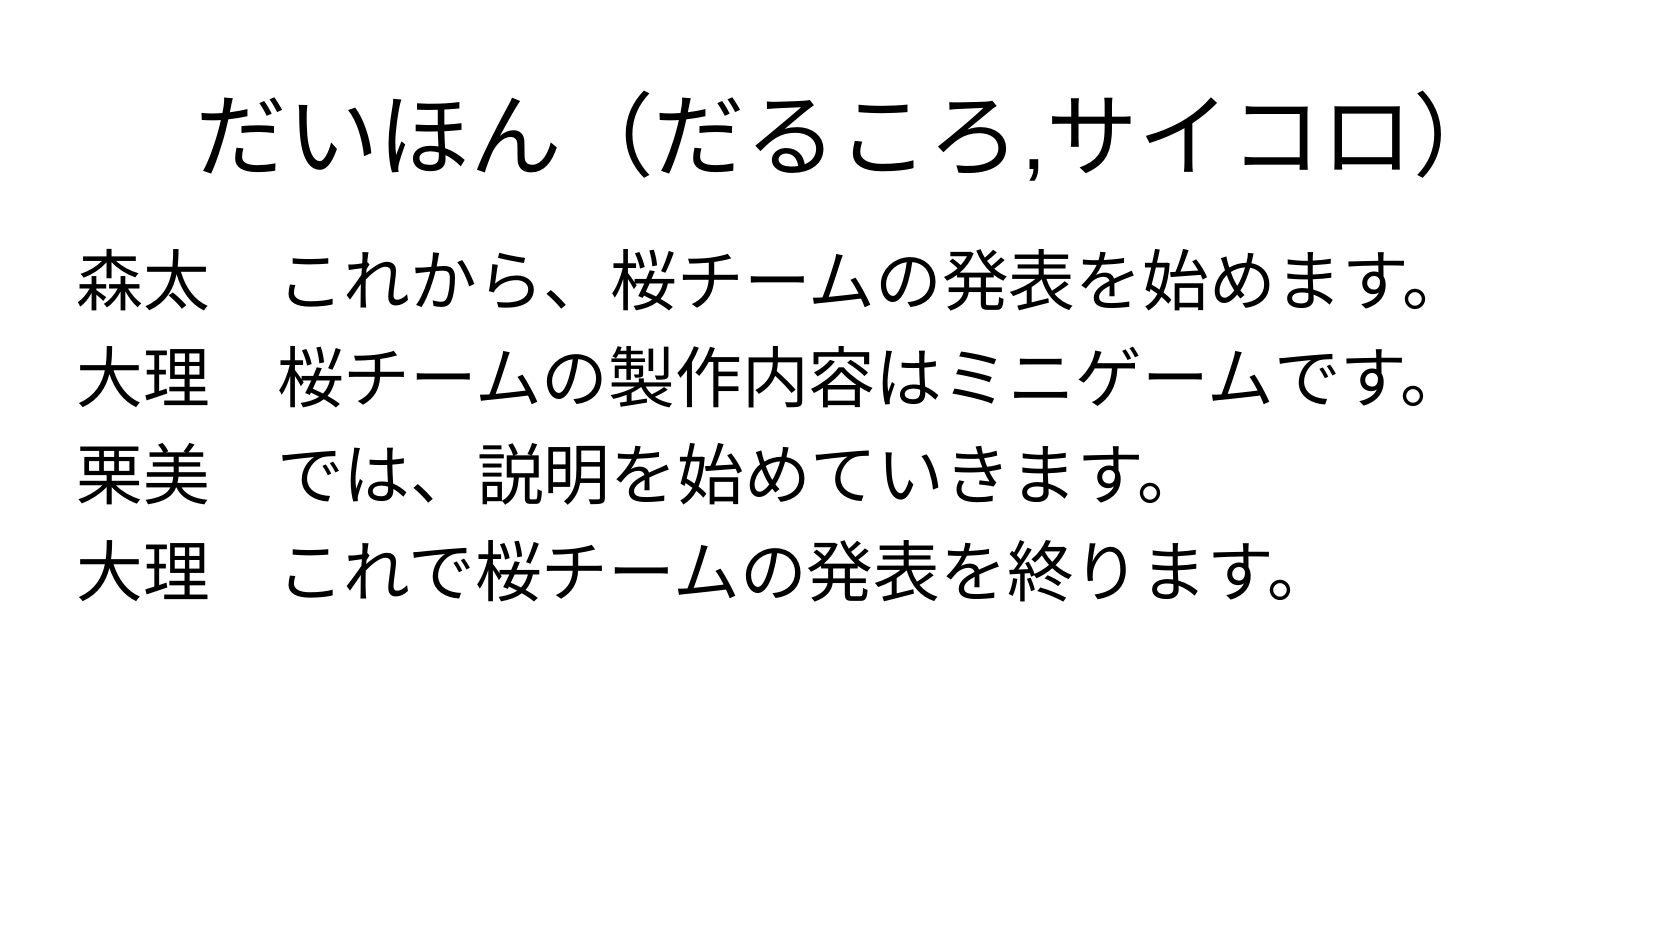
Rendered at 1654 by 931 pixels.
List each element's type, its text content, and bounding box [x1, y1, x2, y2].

title だいほん（だるころ,サイコロ） [106, 51, 1595, 207]
subtitle 森太 これから、桜チームの発表を始めます。 大理 桜チームの製作内容はミニゲームです。 栗美 では、説明を始めていきます。 大理 これで桜チームの発表を終ります。 [76, 228, 1565, 768]
